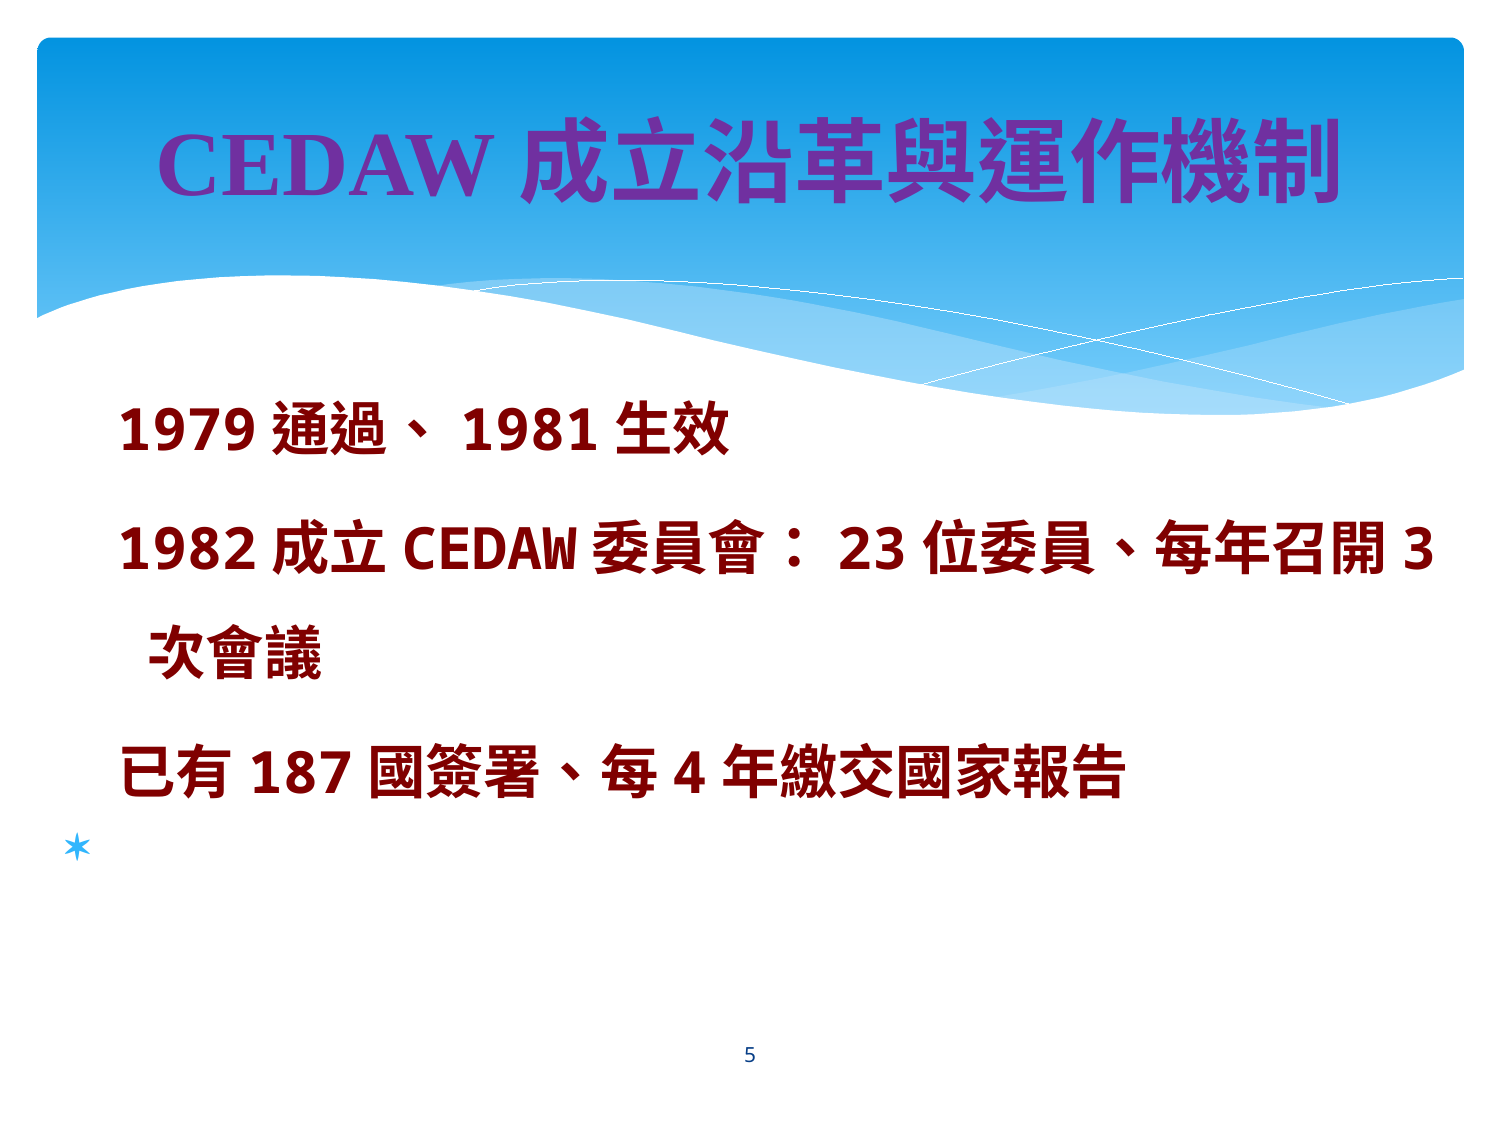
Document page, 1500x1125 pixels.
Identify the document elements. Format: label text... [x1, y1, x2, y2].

title CEDAW成立沿革與運作機制 [75, 55, 1426, 262]
text_box 5 [654, 1025, 846, 1086]
list 1979通過、1981生效 1982成立CEDAW委員會：23位委員、每年召開3次會議 已有187國簽署、每4年繳交國家報告 [50, 349, 1500, 944]
